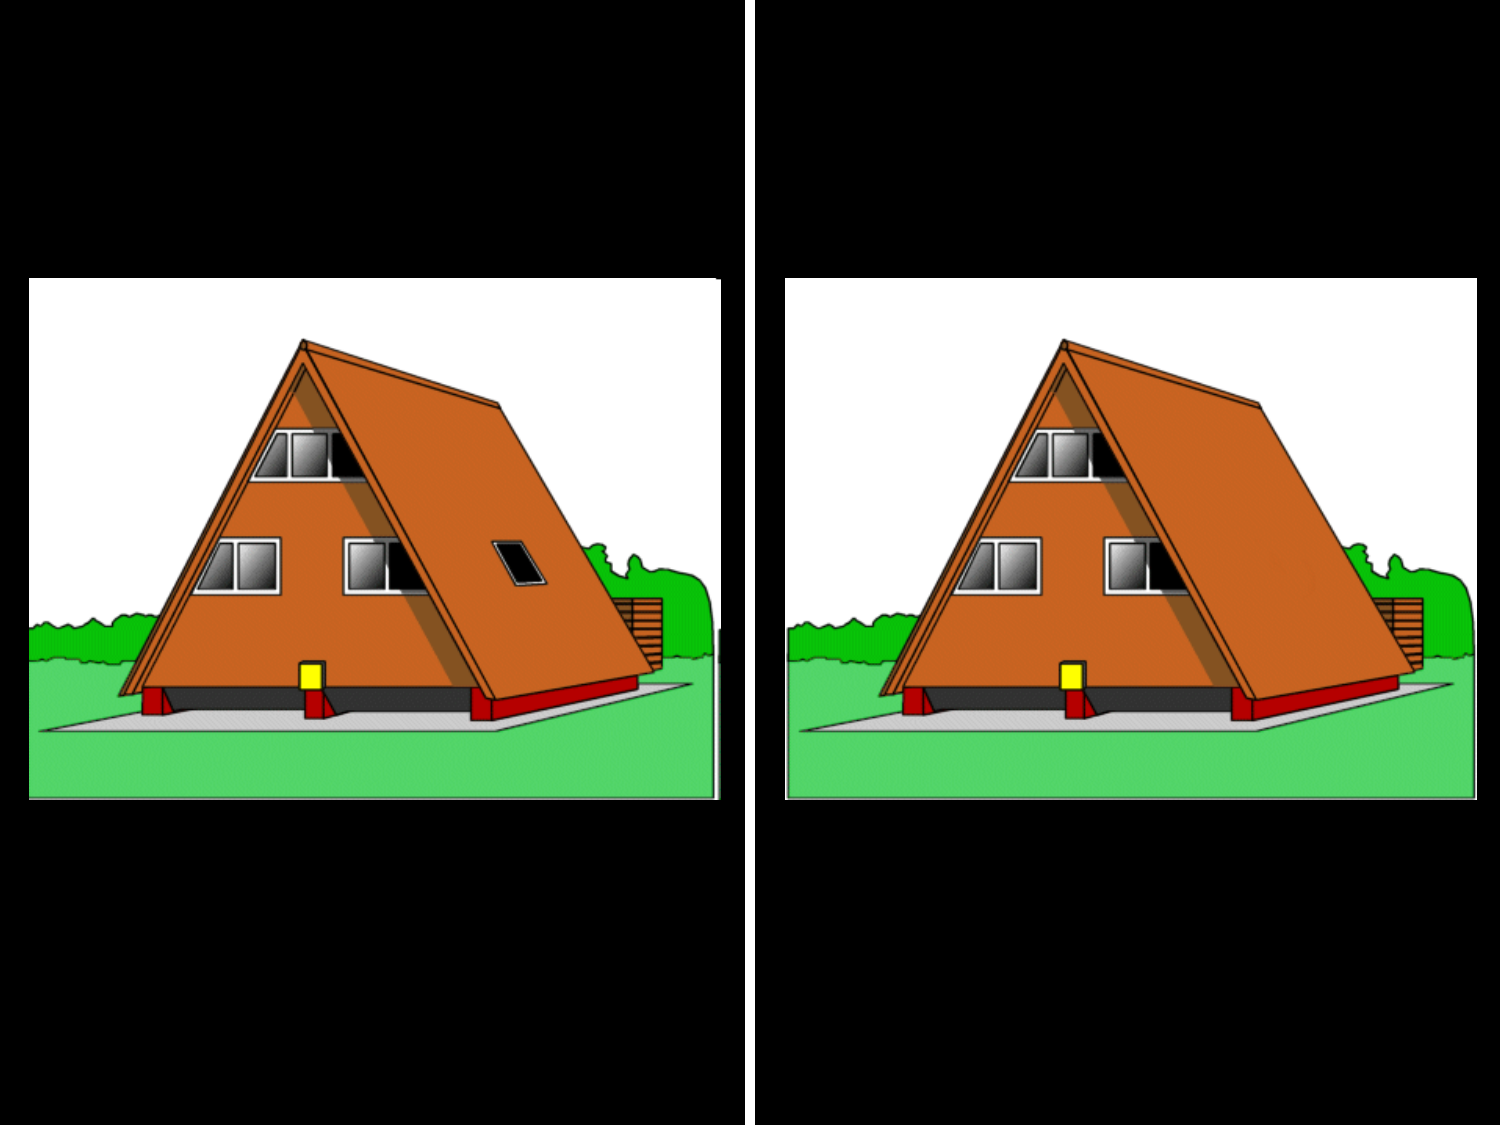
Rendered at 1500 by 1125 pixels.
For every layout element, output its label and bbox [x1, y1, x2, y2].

picture [29, 278, 721, 800]
picture [785, 278, 1477, 800]
